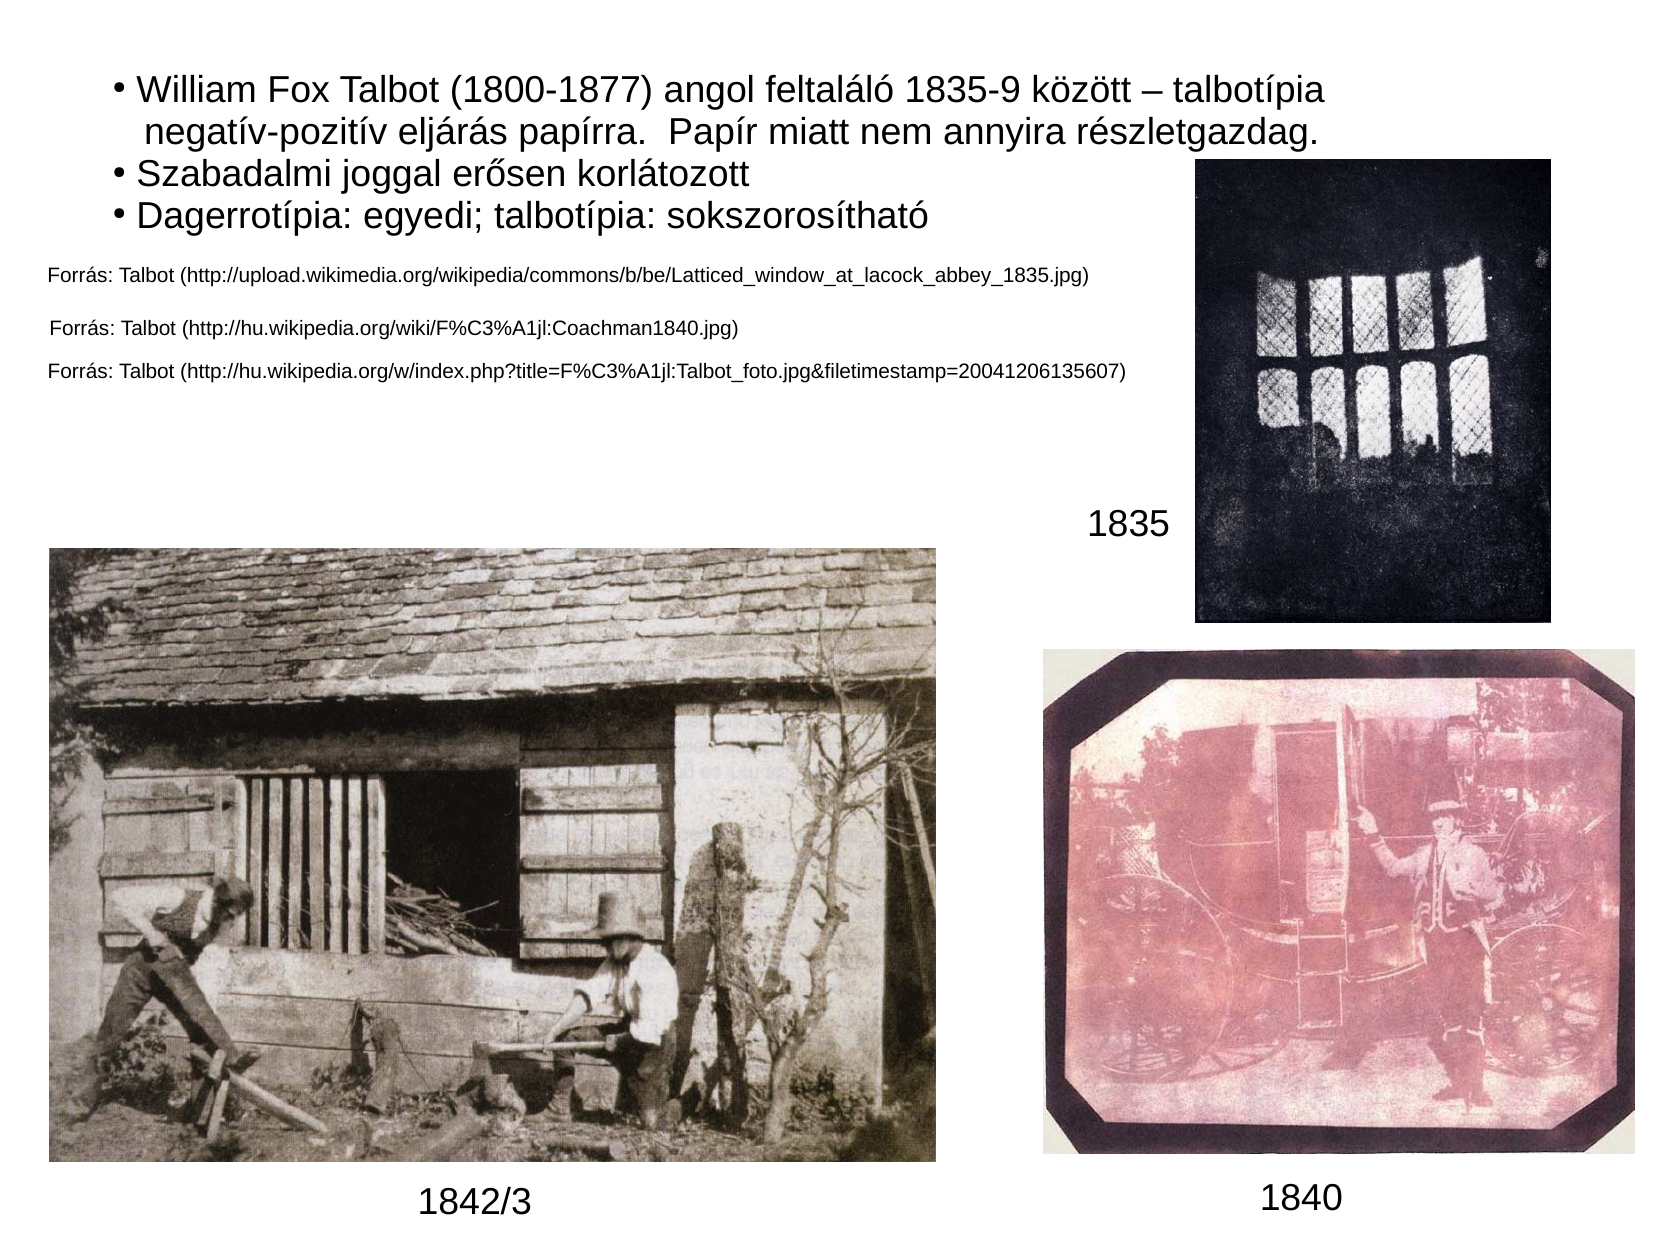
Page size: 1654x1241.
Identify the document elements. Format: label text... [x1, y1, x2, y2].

text_box Forrás: Talbot (http://upload.wikimedia.org/wikipedia/commons/b/be/Latticed_window_at_lacock_abbey_1835.jpg) [32, 256, 1106, 295]
text_box 1842/3 [402, 1172, 586, 1231]
picture [1043, 649, 1635, 1154]
picture [1195, 159, 1551, 623]
picture [49, 548, 936, 1162]
text_box 1835 [1072, 495, 1186, 552]
text_box 1840 [1245, 1169, 1358, 1241]
text_box Forrás: Talbot (http://hu.wikipedia.org/wiki/F%C3%A1jl:Coachman1840.jpg) [34, 309, 756, 347]
text_box Forrás: Talbot (http://hu.wikipedia.org/w/index.php?title=F%C3%A1jl:Talbot_foto.jpg&filetimestamp=20041206135607) [32, 351, 1144, 390]
text_box William Fox Talbot (1800-1877) angol feltaláló 1835-9 között – talbotípia negatív-pozitív eljárás papírra. Papír miatt nem annyira részletgazdag. Szabadalmi joggal erősen korlátozott Dagerrotípia: egyedi; talbotípia: sokszorosítható [98, 60, 1341, 286]
